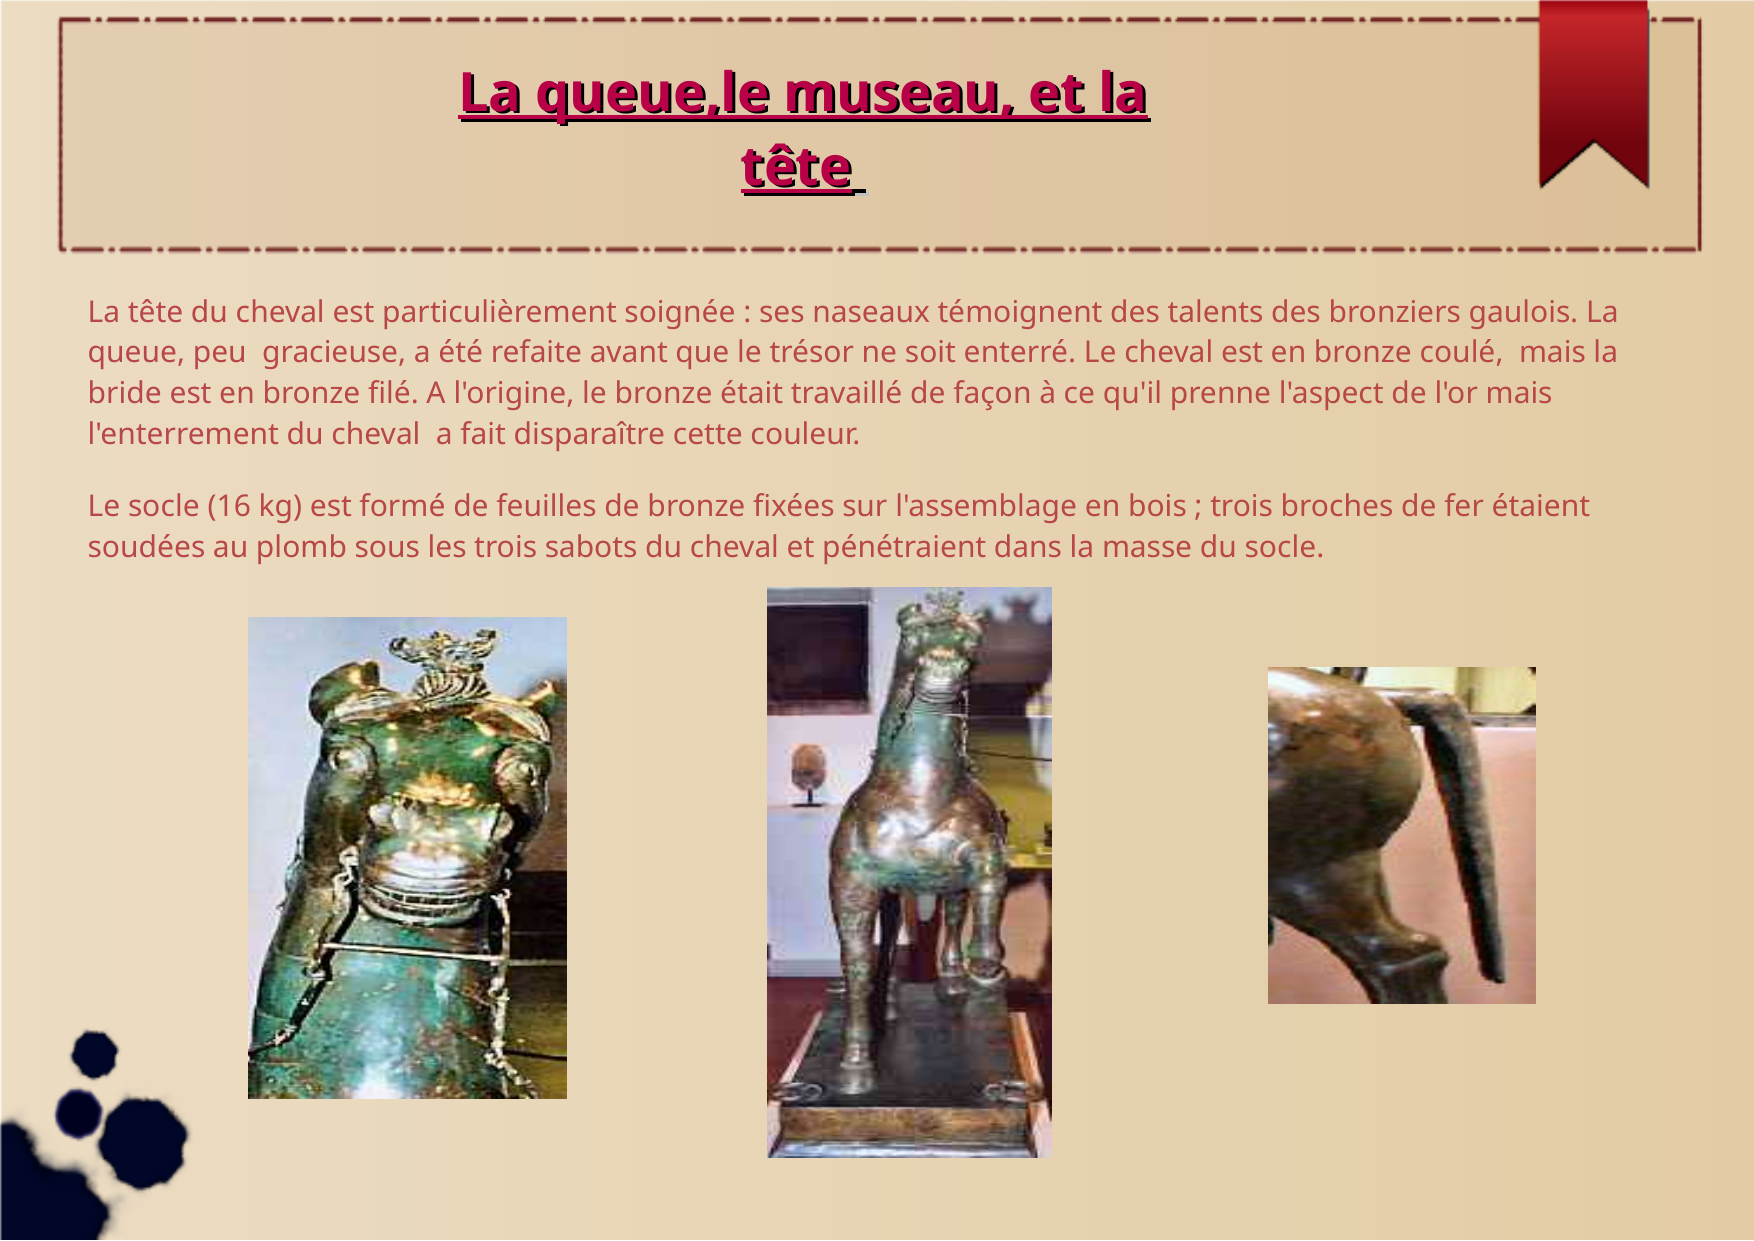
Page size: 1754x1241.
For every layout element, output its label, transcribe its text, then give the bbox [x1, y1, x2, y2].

picture [0, 0, 1754, 1240]
title La queue,le museau, et la tête [413, 49, 1193, 205]
list La tête du cheval est particulièrement soignée : ses naseaux témoignent des talents des bronziers gaulois. La queue, peu gracieuse, a été refaite avant que le trésor ne soit enterré. Le cheval est en bronze coulé, mais la bride est en bronze filé. A l'origine, le bronze était travaillé de façon à ce qu'il prenne l'aspect de l'or mais l'enterrement du cheval a fait disparaître cette couleur. Le socle (16 kg) est formé de feuilles de bronze fixées sur l'assemblage en bois ; trois broches de fer étaient soudées au plomb sous les trois sabots du cheval et pénétraient dans la masse du socle. [87, 290, 1695, 615]
